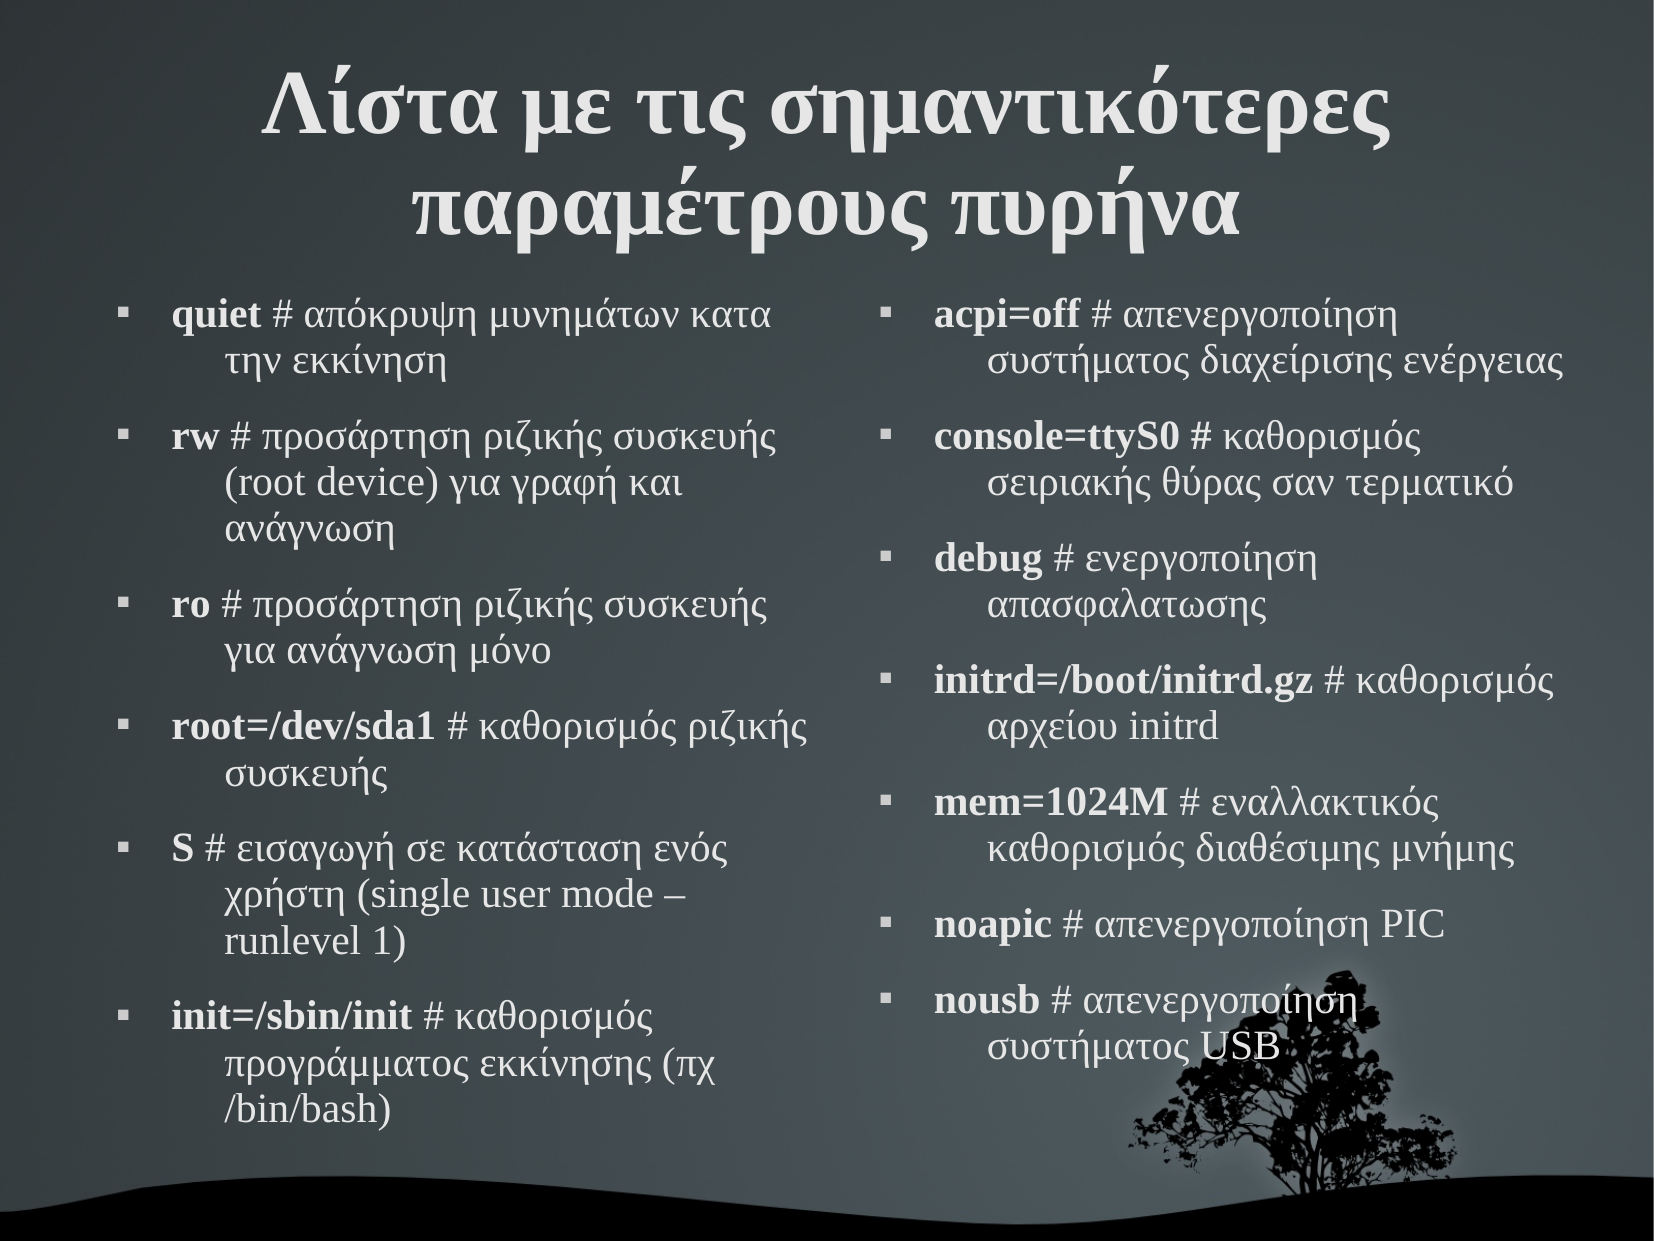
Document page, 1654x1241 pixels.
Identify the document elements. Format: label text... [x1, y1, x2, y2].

list quiet # απόκρυψη μυνημάτων κατα την εκκίνηση rw # προσάρτηση ριζικής συσκευής (root device) για γραφή και ανάγνωση ro # προσάρτηση ριζικής συσκευής για ανάγνωση μόνο root=/dev/sda1 # καθορισμός ριζικής συσκευής S # εισαγωγή σε κατάσταση ενός χρήστη (single user mode – runlevel 1) init=/sbin/init # καθορισμός προγράμματος εκκίνησης (πχ /bin/bash) [82, 290, 809, 1241]
picture [0, 0, 1654, 1241]
title Λίστα με τις σημαντικότερες παραμέτρους πυρήνα [82, 33, 1571, 273]
list acpi=off # απενεργοποίηση συστήματος διαχείρισης ενέργειας console=ttyS0 # καθορισμός σειριακής θύρας σαν τερματικό debug # ενεργοποίηση απασφαλατωσης initrd=/boot/initrd.gz # καθορισμός αρχείου initrd mem=1024M # εναλλακτικός καθορισμός διαθέσιμης μνήμης noapic # απενεργοποίηση PIC nousb # απενεργοποίηση συστήματος USB [845, 290, 1572, 1152]
